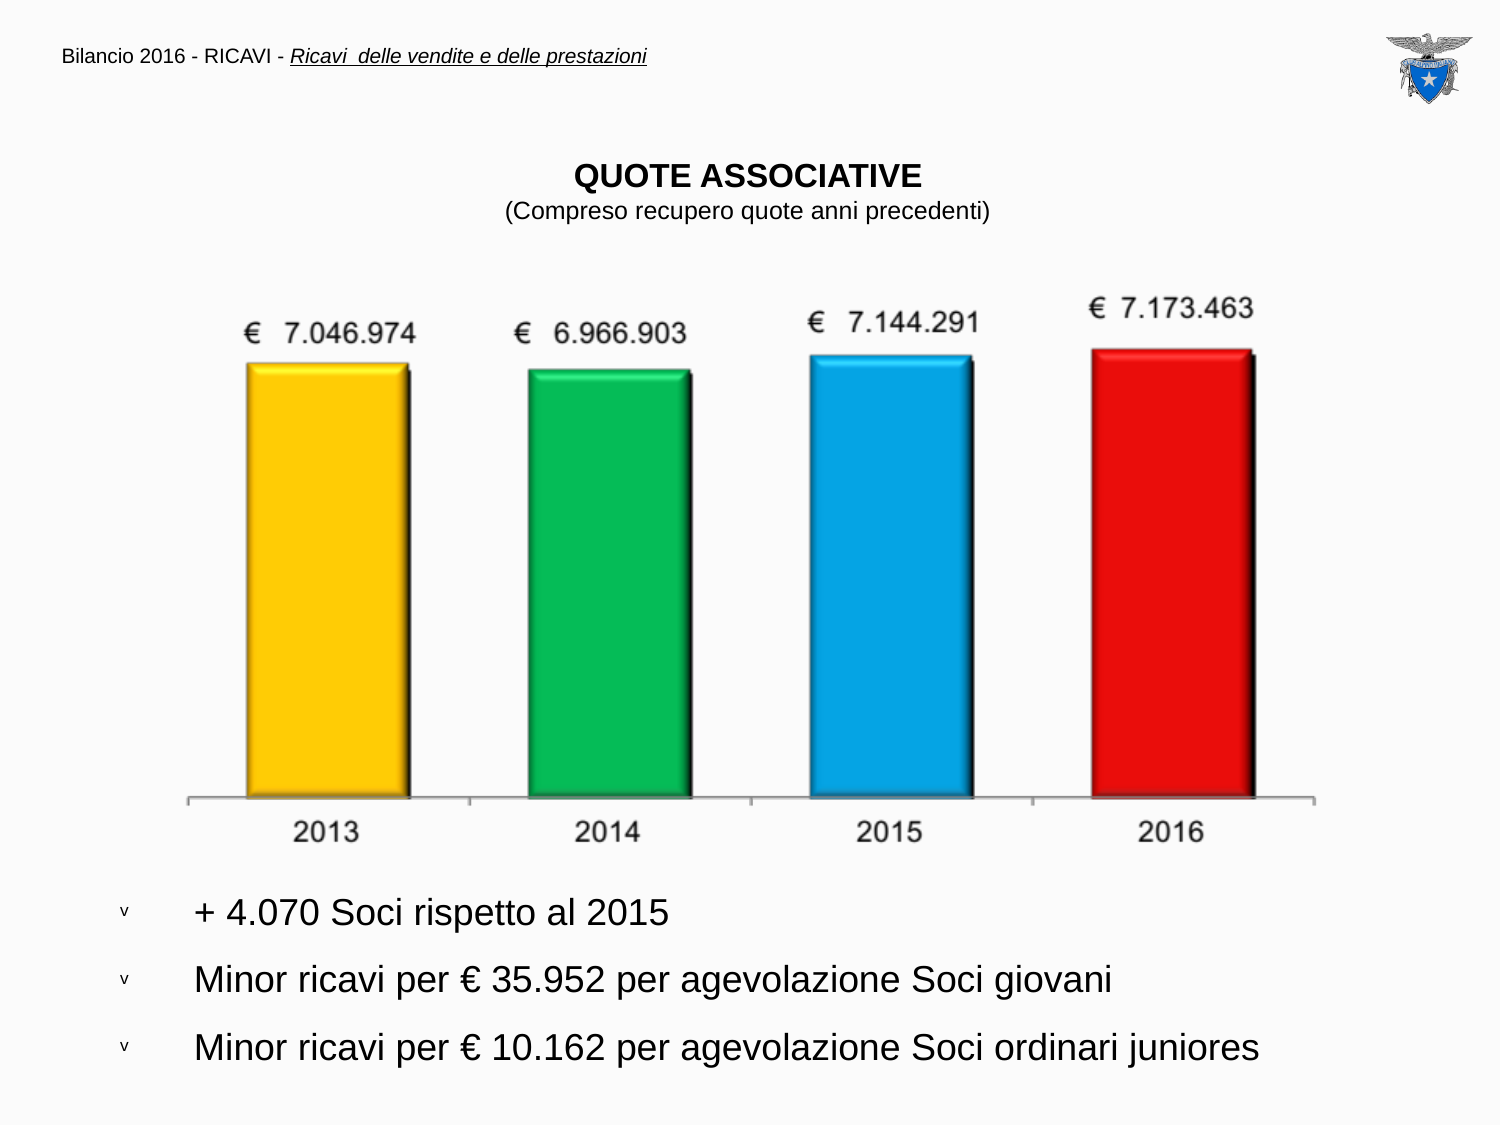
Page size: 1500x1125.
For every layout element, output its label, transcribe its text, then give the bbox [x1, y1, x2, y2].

text_box Bilancio 2016 - RICAVI - Ricavi delle vendite e delle prestazioni [46, 35, 715, 76]
text_box + 4.070 Soci rispetto al 2015 Minor ricavi per € 35.952 per agevolazione Soci giovani Minor ricavi per € 10.162 per agevolazione Soci ordinari juniores [105, 857, 1477, 1076]
picture [152, 260, 1346, 869]
text_box QUOTE ASSOCIATIVE (Compreso recupero quote anni precedenti) [257, 139, 1239, 240]
picture [1382, 29, 1477, 112]
